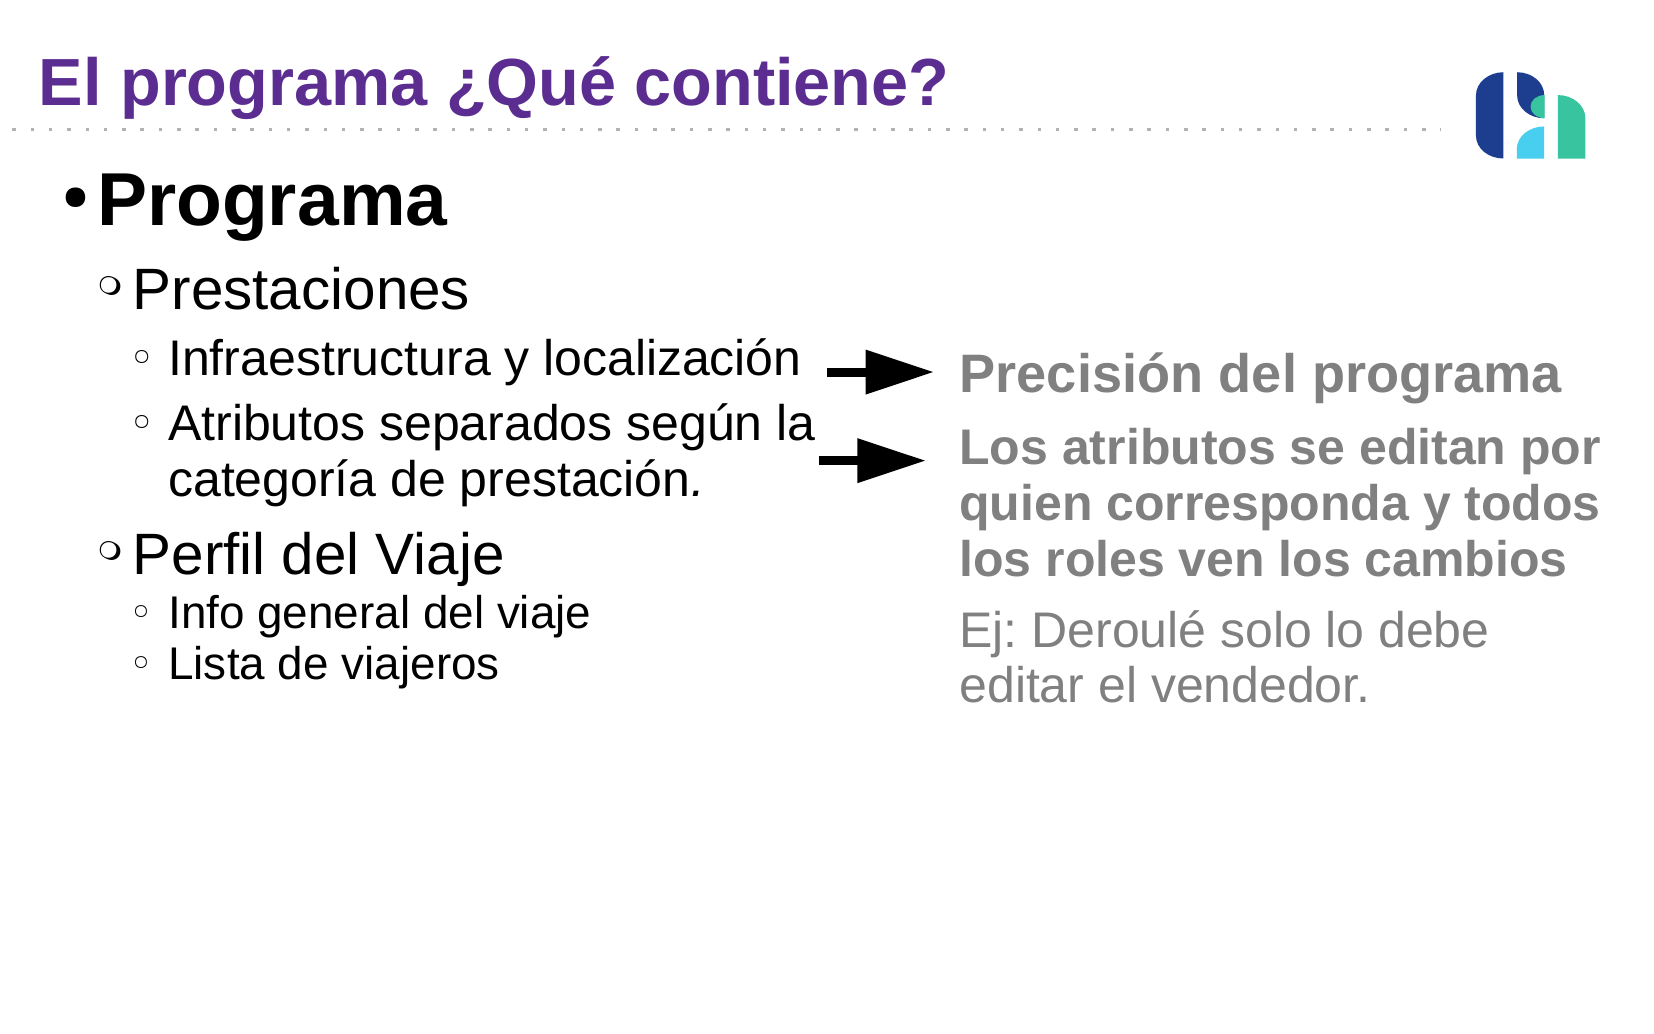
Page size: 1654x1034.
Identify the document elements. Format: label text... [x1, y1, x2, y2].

text_box El programa ¿Qué contiene? [38, 45, 1607, 120]
text_box Programa Prestaciones Infraestructura y localización Atributos separados según la categoría de prestación. Perfil del Viaje Info general del viaje Lista de viajeros [47, 150, 981, 697]
text_box Precisión del programa Los atributos se editan por quien corresponda y todos los roles ven los cambios Ej: Deroulé solo lo debe editar el vendedor. [944, 336, 1642, 922]
picture [1475, 72, 1586, 159]
